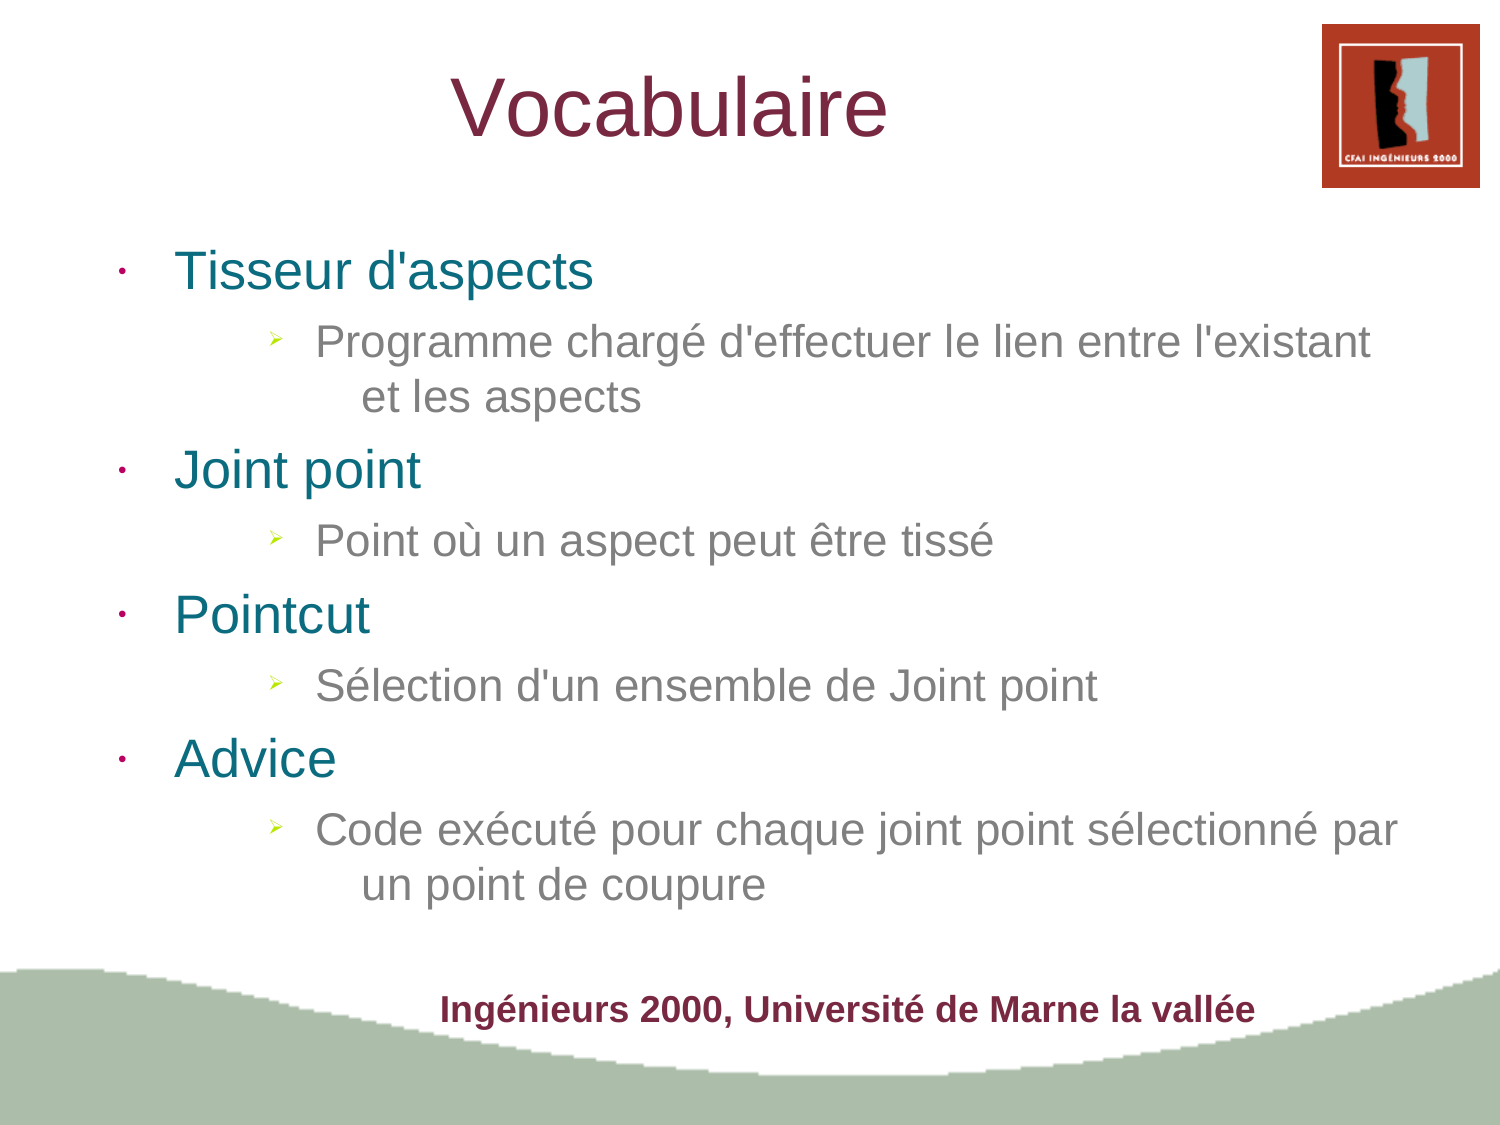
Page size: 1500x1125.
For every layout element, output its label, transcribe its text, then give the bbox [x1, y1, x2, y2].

title Vocabulaire [29, 18, 1311, 207]
list Tisseur d'aspects Programme chargé d'effectuer le lien entre l'existant et les aspects Joint point Point où un aspect peut être tissé Pointcut Sélection d'un ensemble de Joint point Advice Code exécuté pour chaque joint point sélectionné par un point de coupure [118, 236, 1400, 945]
picture [0, 887, 1500, 1125]
picture [1322, 24, 1480, 188]
